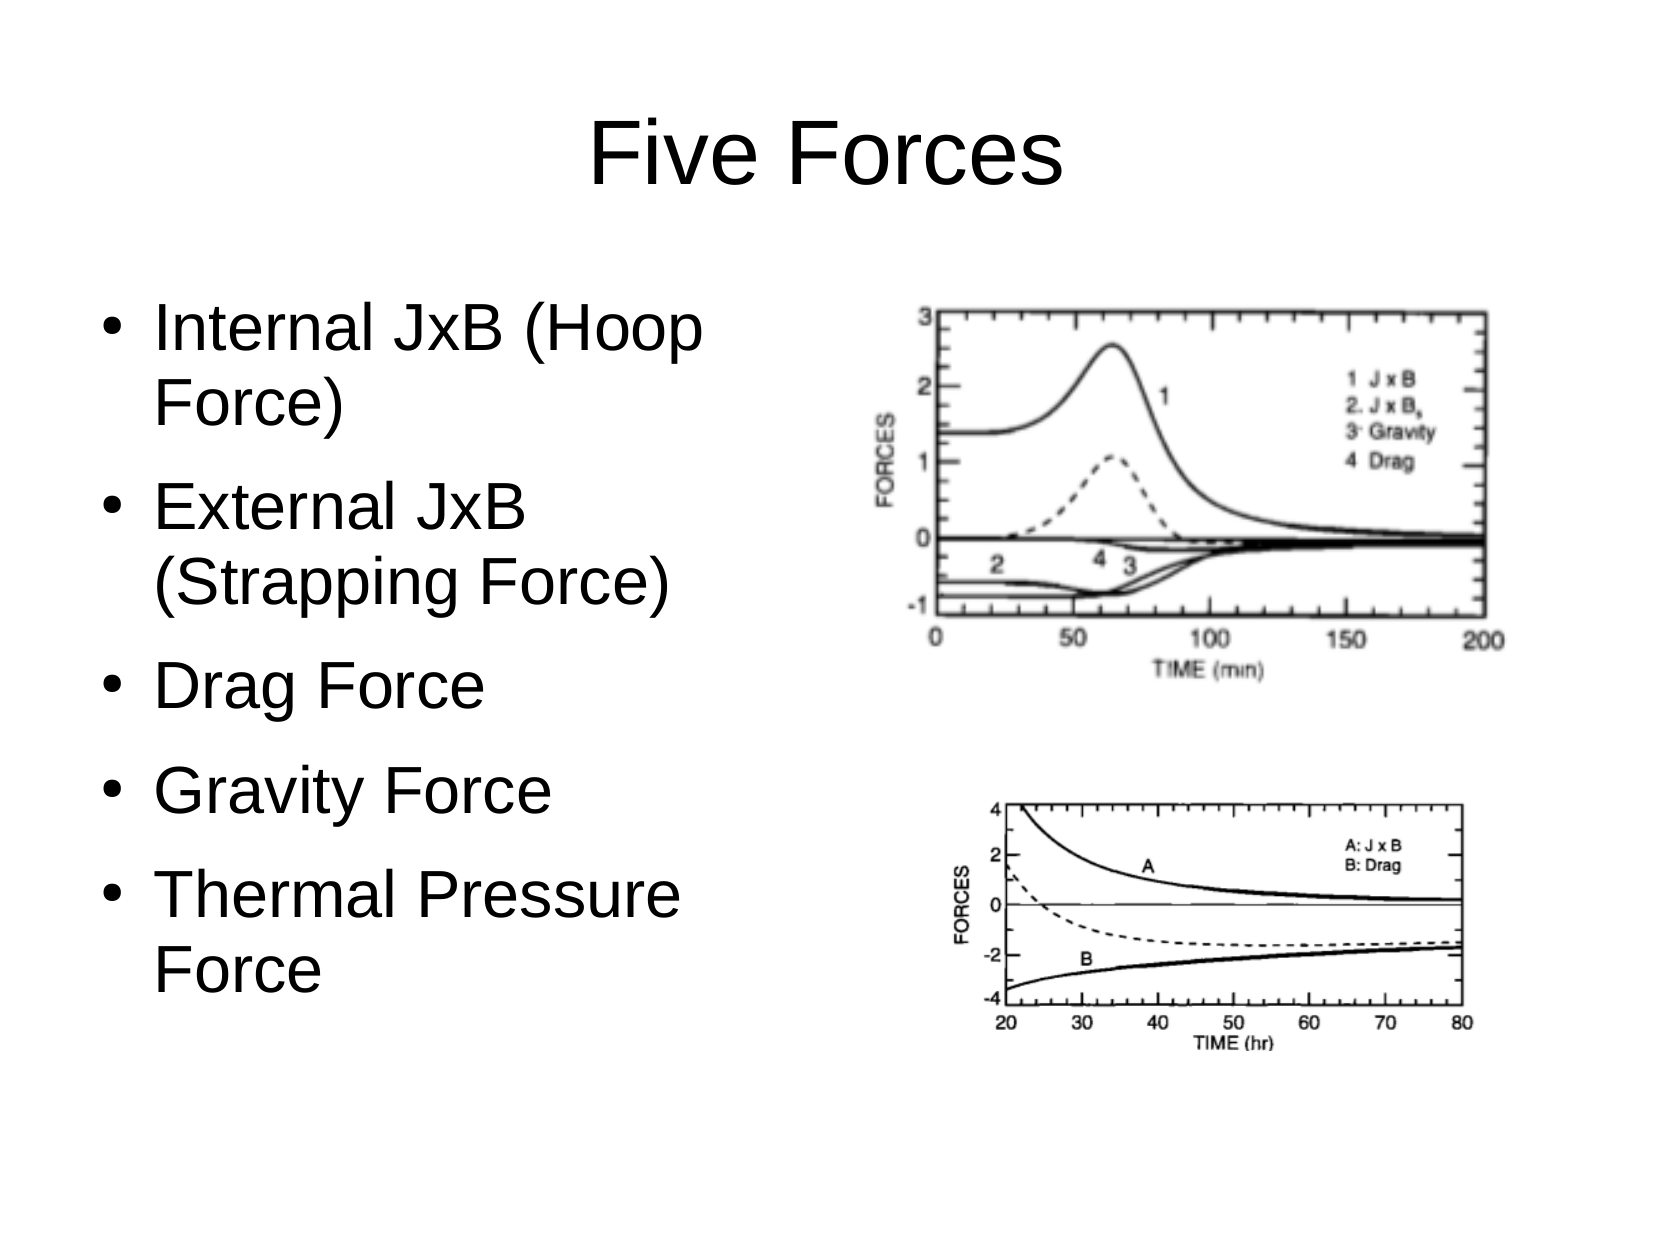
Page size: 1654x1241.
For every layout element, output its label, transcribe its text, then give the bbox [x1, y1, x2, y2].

title Five Forces [82, 49, 1571, 257]
picture [845, 284, 1572, 694]
list Internal JxB (Hoop Force) External JxB (Strapping Force) Drag Force Gravity Force Thermal Pressure Force [82, 290, 809, 1010]
picture [914, 751, 1516, 1051]
